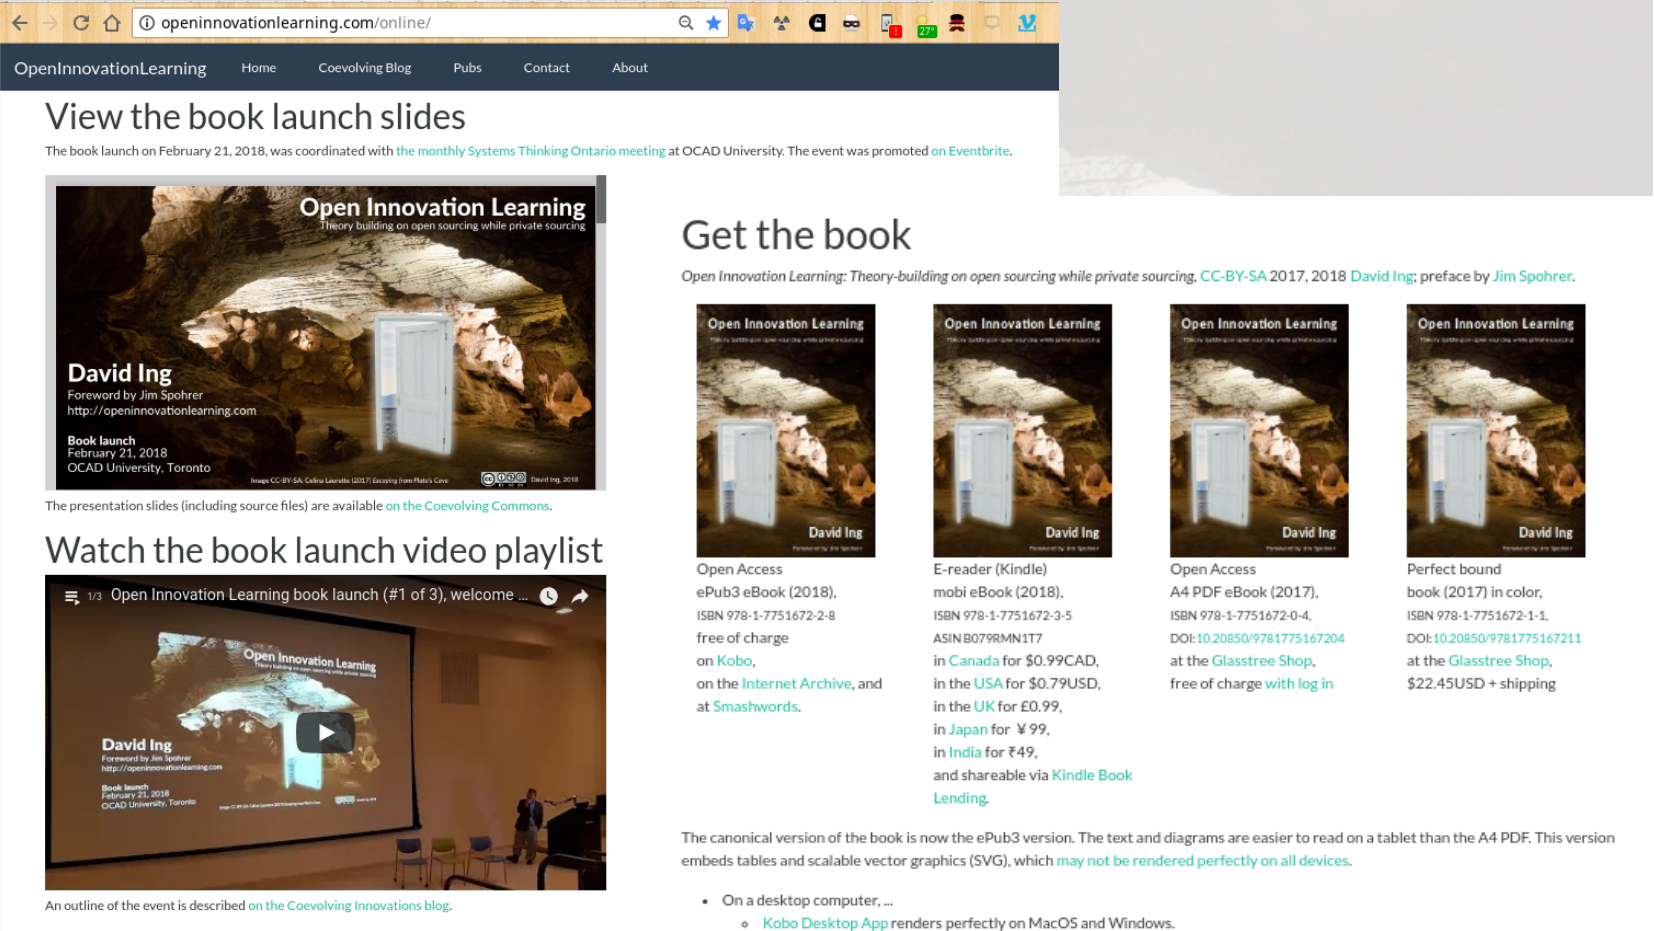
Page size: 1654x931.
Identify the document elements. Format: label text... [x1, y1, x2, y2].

table_cell Pursuits: [0, 0, 1653, 196]
picture [0, 1, 1654, 931]
